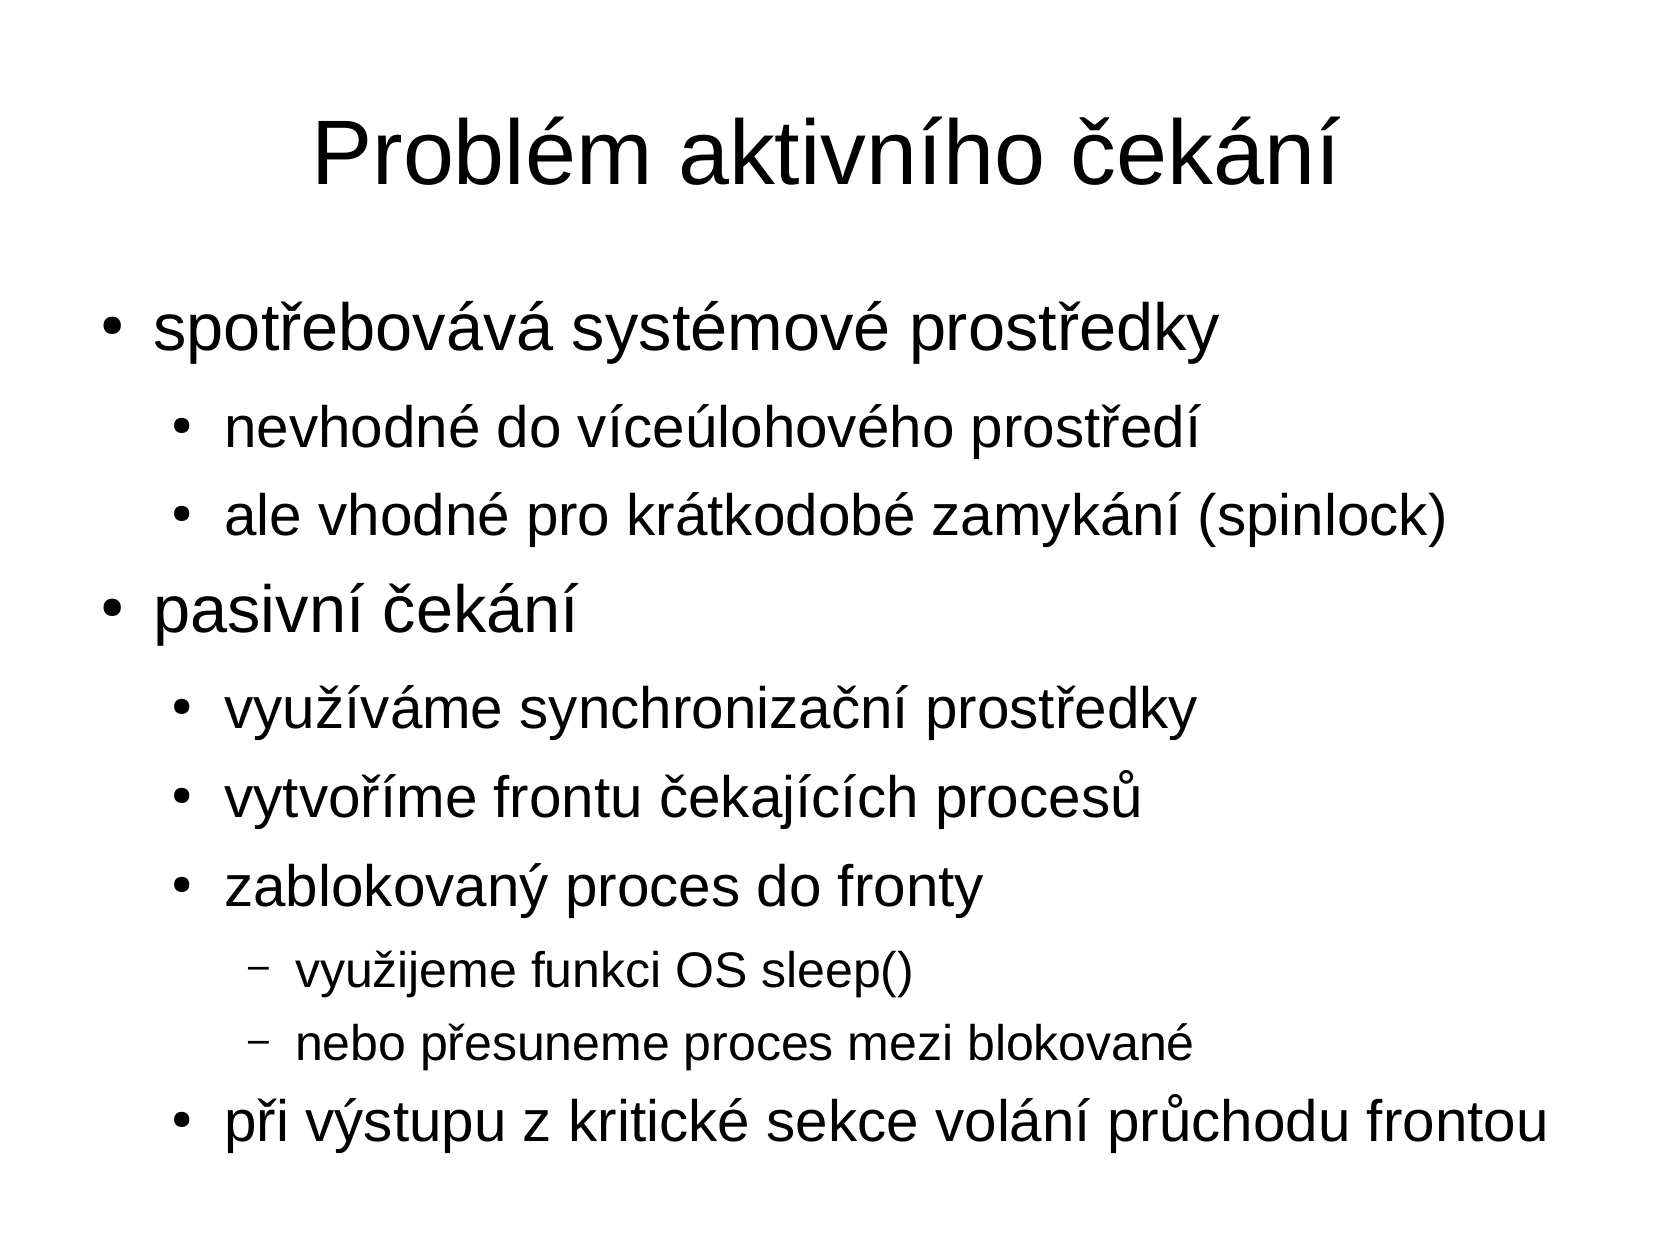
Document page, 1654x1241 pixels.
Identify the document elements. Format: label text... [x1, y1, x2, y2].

title Problém aktivního čekání [82, 56, 1571, 250]
list spotřebovává systémové prostředky nevhodné do víceúlohového prostředí ale vhodné pro krátkodobé zamykání (spinlock) pasivní čekání využíváme synchronizační prostředky vytvoříme frontu čekajících procesů zablokovaný proces do fronty využijeme funkci OS sleep() nebo přesuneme proces mezi blokované při výstupu z kritické sekce volání průchodu frontou [82, 290, 1571, 1154]
